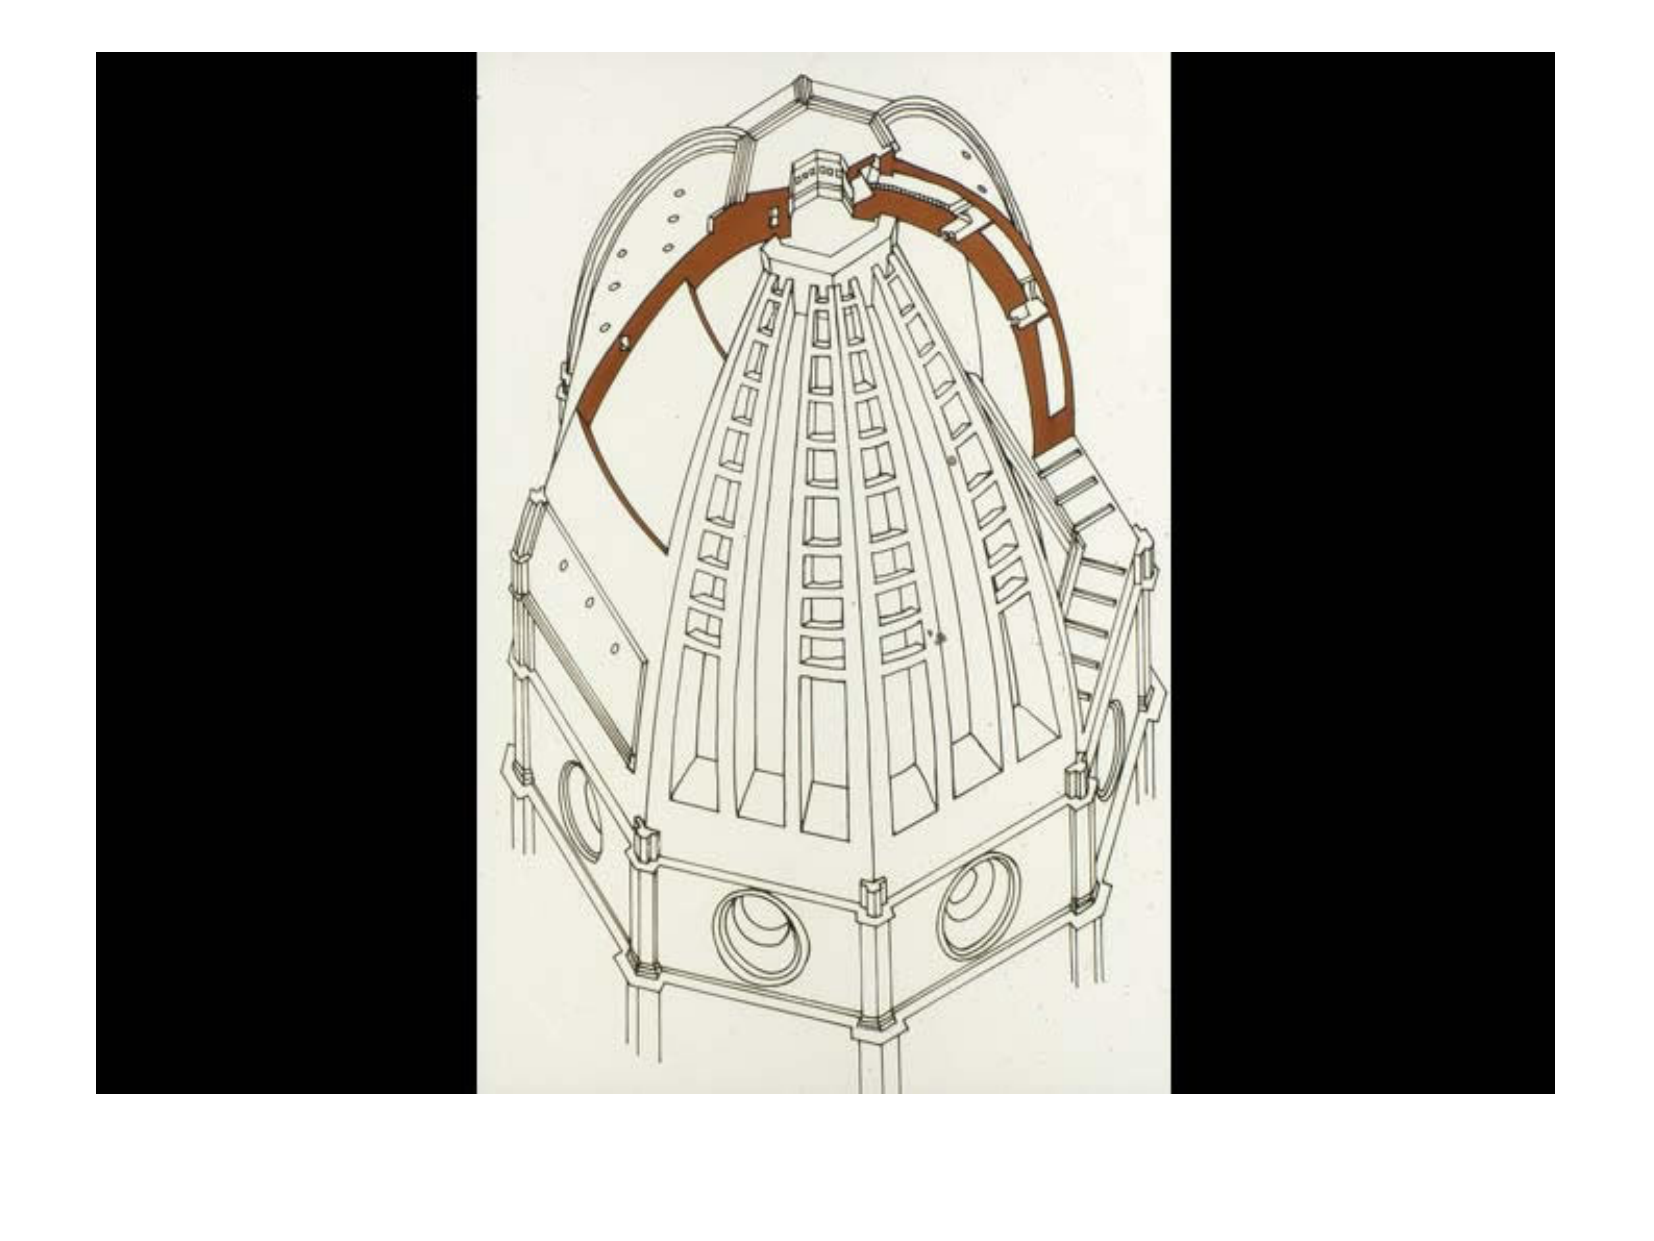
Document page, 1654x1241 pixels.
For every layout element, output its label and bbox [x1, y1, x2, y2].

picture [96, 52, 1555, 1094]
